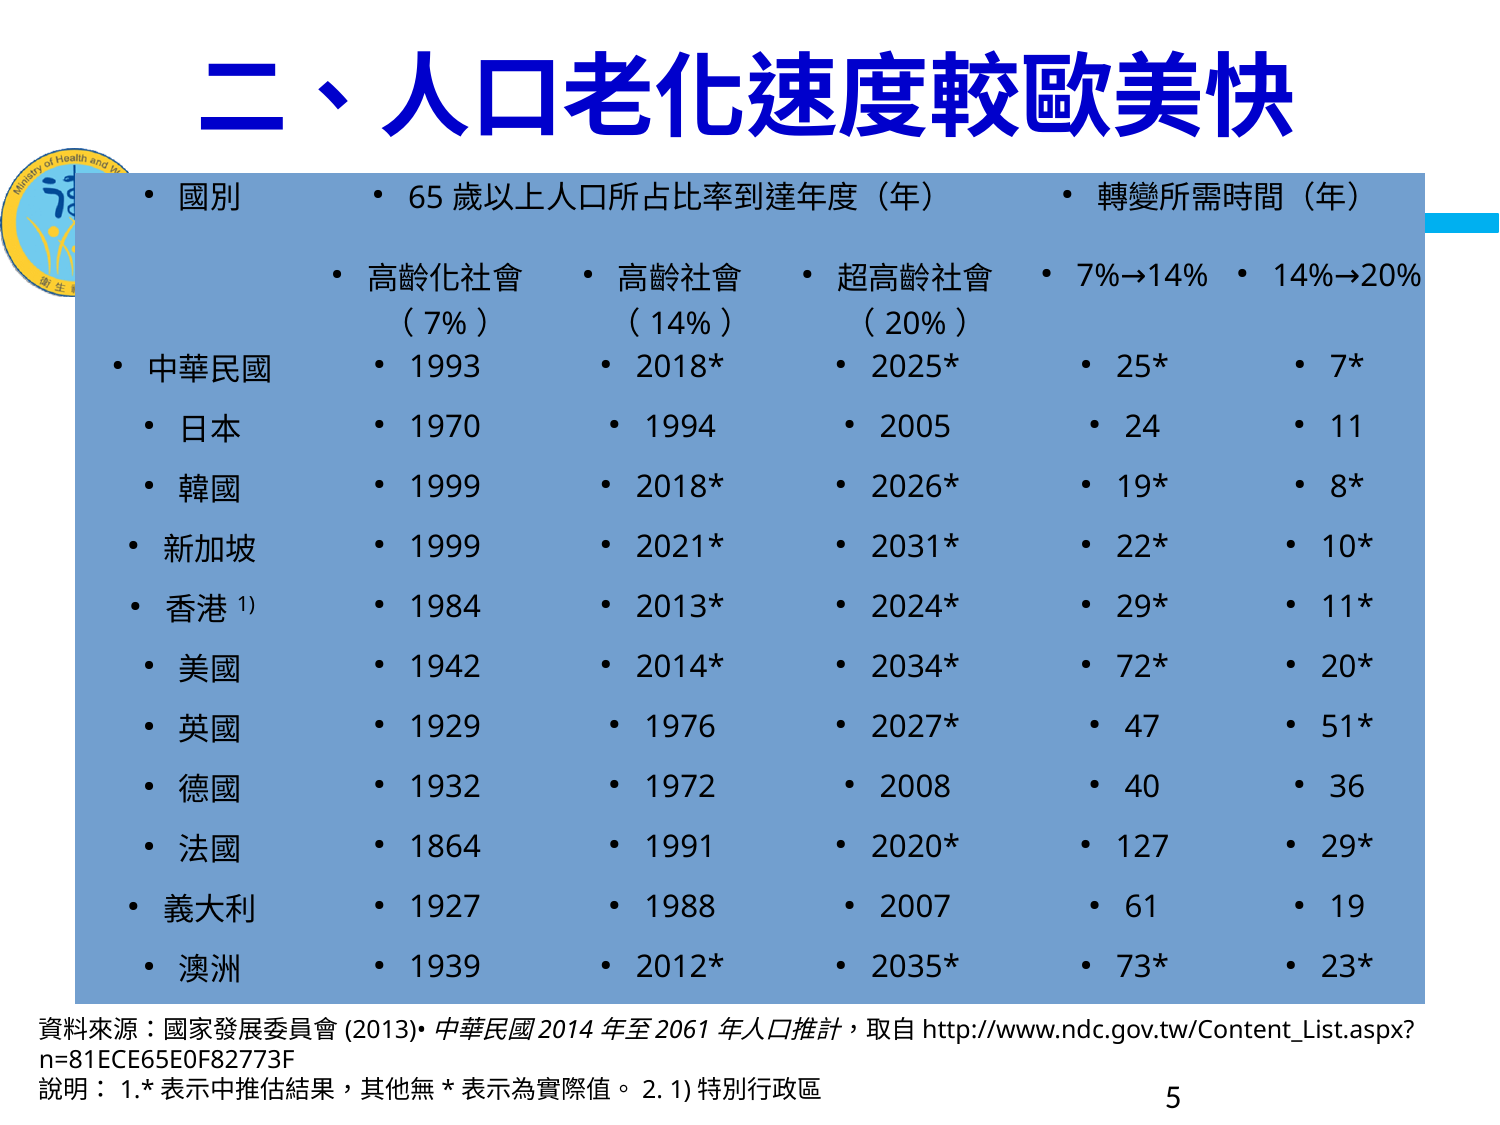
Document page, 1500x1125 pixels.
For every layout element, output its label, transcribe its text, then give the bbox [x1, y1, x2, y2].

table_cell 1999 [310, 464, 545, 524]
table_cell 1994 [545, 404, 780, 464]
table_cell 1929 [310, 704, 545, 764]
table_cell 24 [1015, 404, 1234, 464]
table_cell 72* [1015, 644, 1234, 704]
table_cell 韓國 [75, 464, 310, 524]
table_cell 7%→14% [1015, 253, 1234, 344]
table_cell 40 [1015, 764, 1234, 824]
table_cell 1999 [310, 524, 545, 584]
table_cell 29* [1015, 584, 1234, 644]
table_cell 11* [1234, 584, 1425, 644]
table_cell 1991 [545, 824, 780, 884]
table_cell 73* [1015, 944, 1234, 1004]
table_cell 1993 [310, 344, 545, 404]
table_cell 2035* [780, 944, 1015, 1004]
table_cell 51* [1234, 704, 1425, 764]
table_cell 1984 [310, 584, 545, 644]
table_cell 8* [1234, 464, 1425, 524]
table_cell 11 [1234, 404, 1425, 464]
table_cell 1939 [310, 944, 545, 1004]
table_cell 法國 [75, 824, 310, 884]
table_cell 2020* [780, 824, 1015, 884]
text_box 資料來源：國家發展委員會(2013)•中華民國2014年至2061年人口推計，取自http://www.ndc.gov.tw/Content_List.aspx?n=81ECE65E0F82773F 說明：1.*表示中推估結果，其他無*表示為實際值。2. 1)特別行政區 [23, 1006, 1459, 1113]
table_cell 2007 [780, 884, 1015, 944]
table_cell 14%→20% [1234, 253, 1425, 344]
table_header 65歲以上人口所占比率到達年度（年） [310, 173, 1015, 253]
table_cell 超高齡社會（20%） [780, 253, 1015, 344]
table_cell 2018* [545, 464, 780, 524]
table_cell 中華民國 [75, 344, 310, 404]
table_cell 1976 [545, 704, 780, 764]
table_cell 德國 [75, 764, 310, 824]
table_cell 23* [1234, 944, 1425, 1004]
table_cell 2018* [545, 344, 780, 404]
table_cell 1988 [545, 884, 780, 944]
table_cell 1942 [310, 644, 545, 704]
table_cell 新加坡 [75, 524, 310, 584]
table_header 轉變所需時間（年） [1015, 173, 1425, 253]
table_cell 2034* [780, 644, 1015, 704]
table_cell 2027* [780, 704, 1015, 764]
table_cell 36 [1234, 764, 1425, 824]
table_cell 61 [1015, 884, 1234, 944]
table_cell 1864 [310, 824, 545, 884]
text_box 二、人口老化速度較歐美快 [23, 30, 1470, 151]
table_cell 19* [1015, 464, 1234, 524]
table_cell 2005 [780, 404, 1015, 464]
table_cell 義大利 [75, 884, 310, 944]
table_cell 10* [1234, 524, 1425, 584]
table_cell 高齡化社會（7%） [310, 253, 545, 344]
table_cell 47 [1015, 704, 1234, 764]
table_cell 2026* [780, 464, 1015, 524]
text_box 5 [1149, 1065, 1500, 1125]
table_cell 2012* [545, 944, 780, 1004]
table_cell 英國 [75, 704, 310, 764]
table_cell 2025* [780, 344, 1015, 404]
table_cell 1932 [310, 764, 545, 824]
table_cell 美國 [75, 644, 310, 704]
table_cell 2014* [545, 644, 780, 704]
table_cell 2013* [545, 584, 780, 644]
table_cell 香港1) [75, 584, 310, 644]
table_cell 19 [1234, 884, 1425, 944]
table_header 國別 [75, 173, 310, 344]
table_cell 2021* [545, 524, 780, 584]
table_cell 2024* [780, 584, 1015, 644]
table_cell 22* [1015, 524, 1234, 584]
table_cell 2031* [780, 524, 1015, 584]
table_cell 29* [1234, 824, 1425, 884]
table_cell 25* [1015, 344, 1234, 404]
table_cell 1927 [310, 884, 545, 944]
table_cell 高齡社會（14%） [545, 253, 780, 344]
table_cell 1970 [310, 404, 545, 464]
table_cell 2008 [780, 764, 1015, 824]
table_cell 127 [1015, 824, 1234, 884]
table_cell 20* [1234, 644, 1425, 704]
table_cell 澳洲 [75, 944, 310, 1004]
table_cell 7* [1234, 344, 1425, 404]
table_cell 日本 [75, 404, 310, 464]
table_cell 1972 [545, 764, 780, 824]
